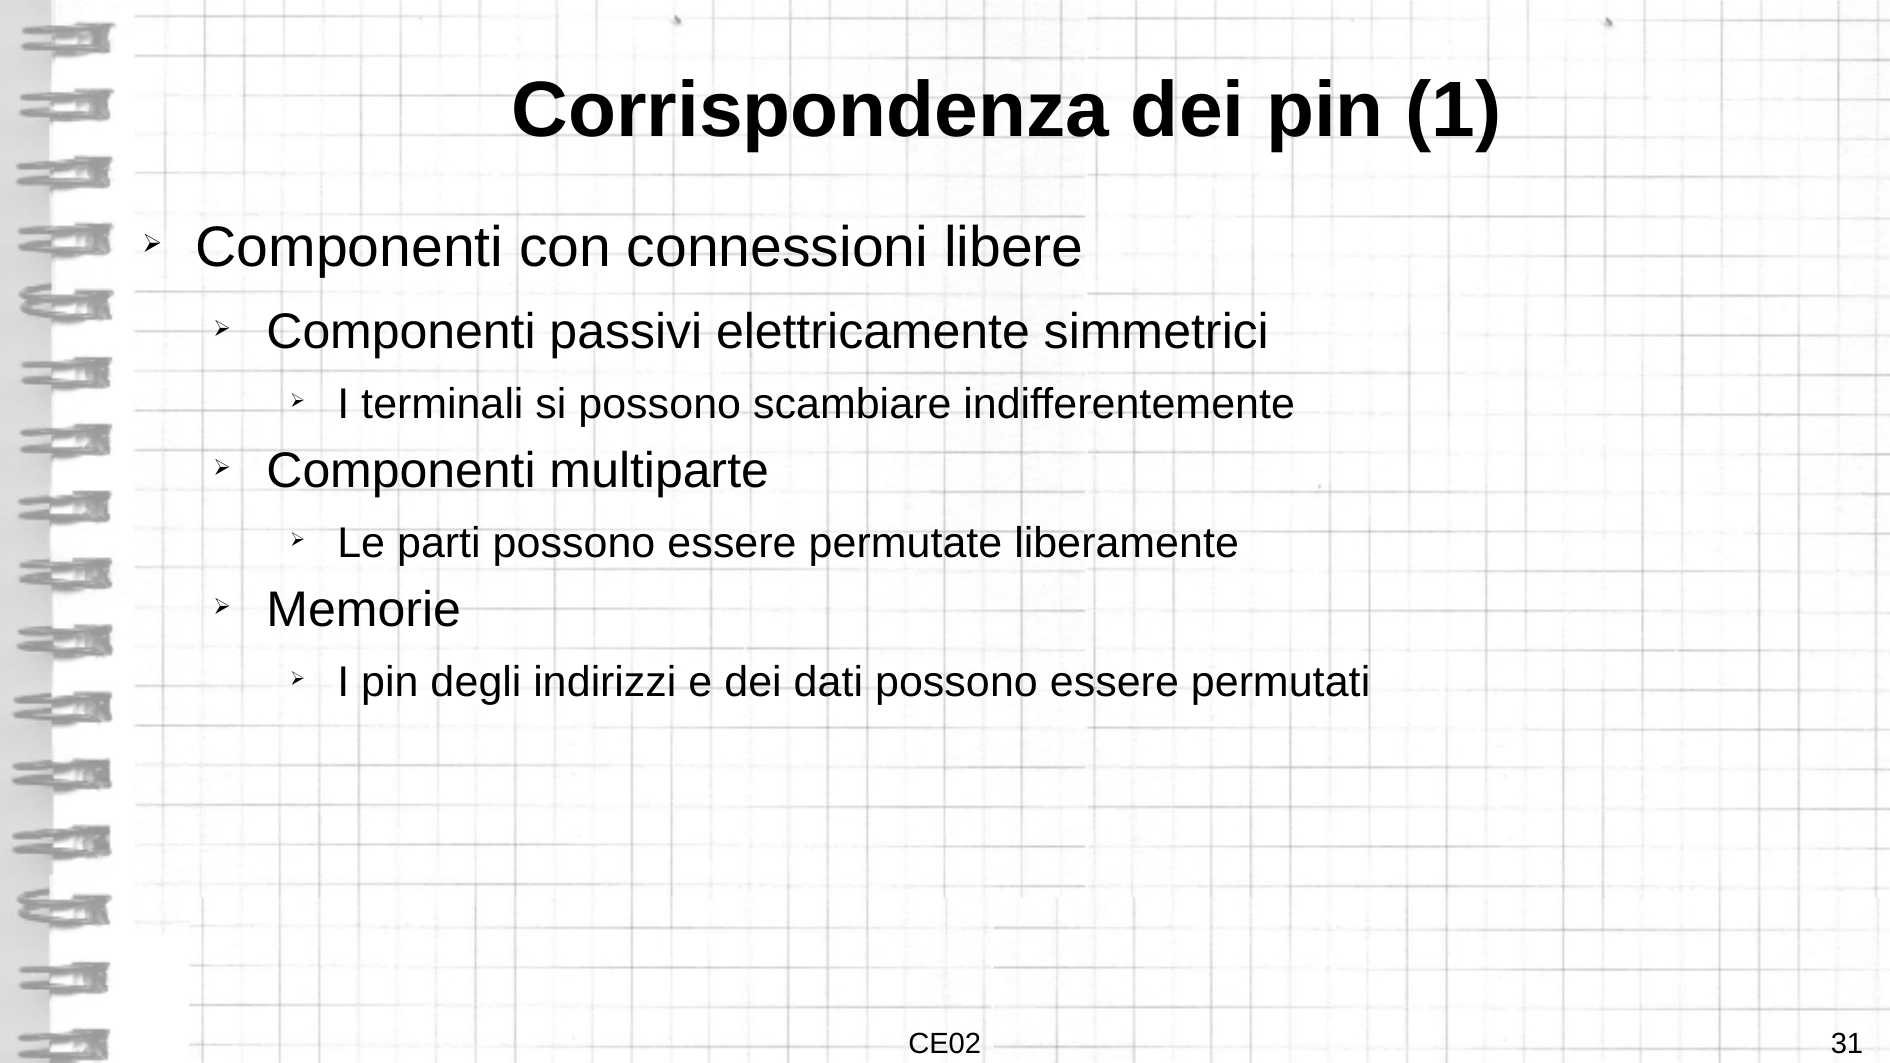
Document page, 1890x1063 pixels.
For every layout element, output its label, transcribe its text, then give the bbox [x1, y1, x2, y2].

title Corrispondenza dei pin (1) [124, 20, 1890, 198]
picture [0, 0, 1890, 1063]
list Componenti con connessioni libere Componenti passivi elettricamente simmetrici I terminali si possono scambiare indifferentemente Componenti multiparte Le parti possono essere permutate liberamente Memorie I pin degli indirizzi e dei dati possono essere permutati [124, 214, 1890, 832]
